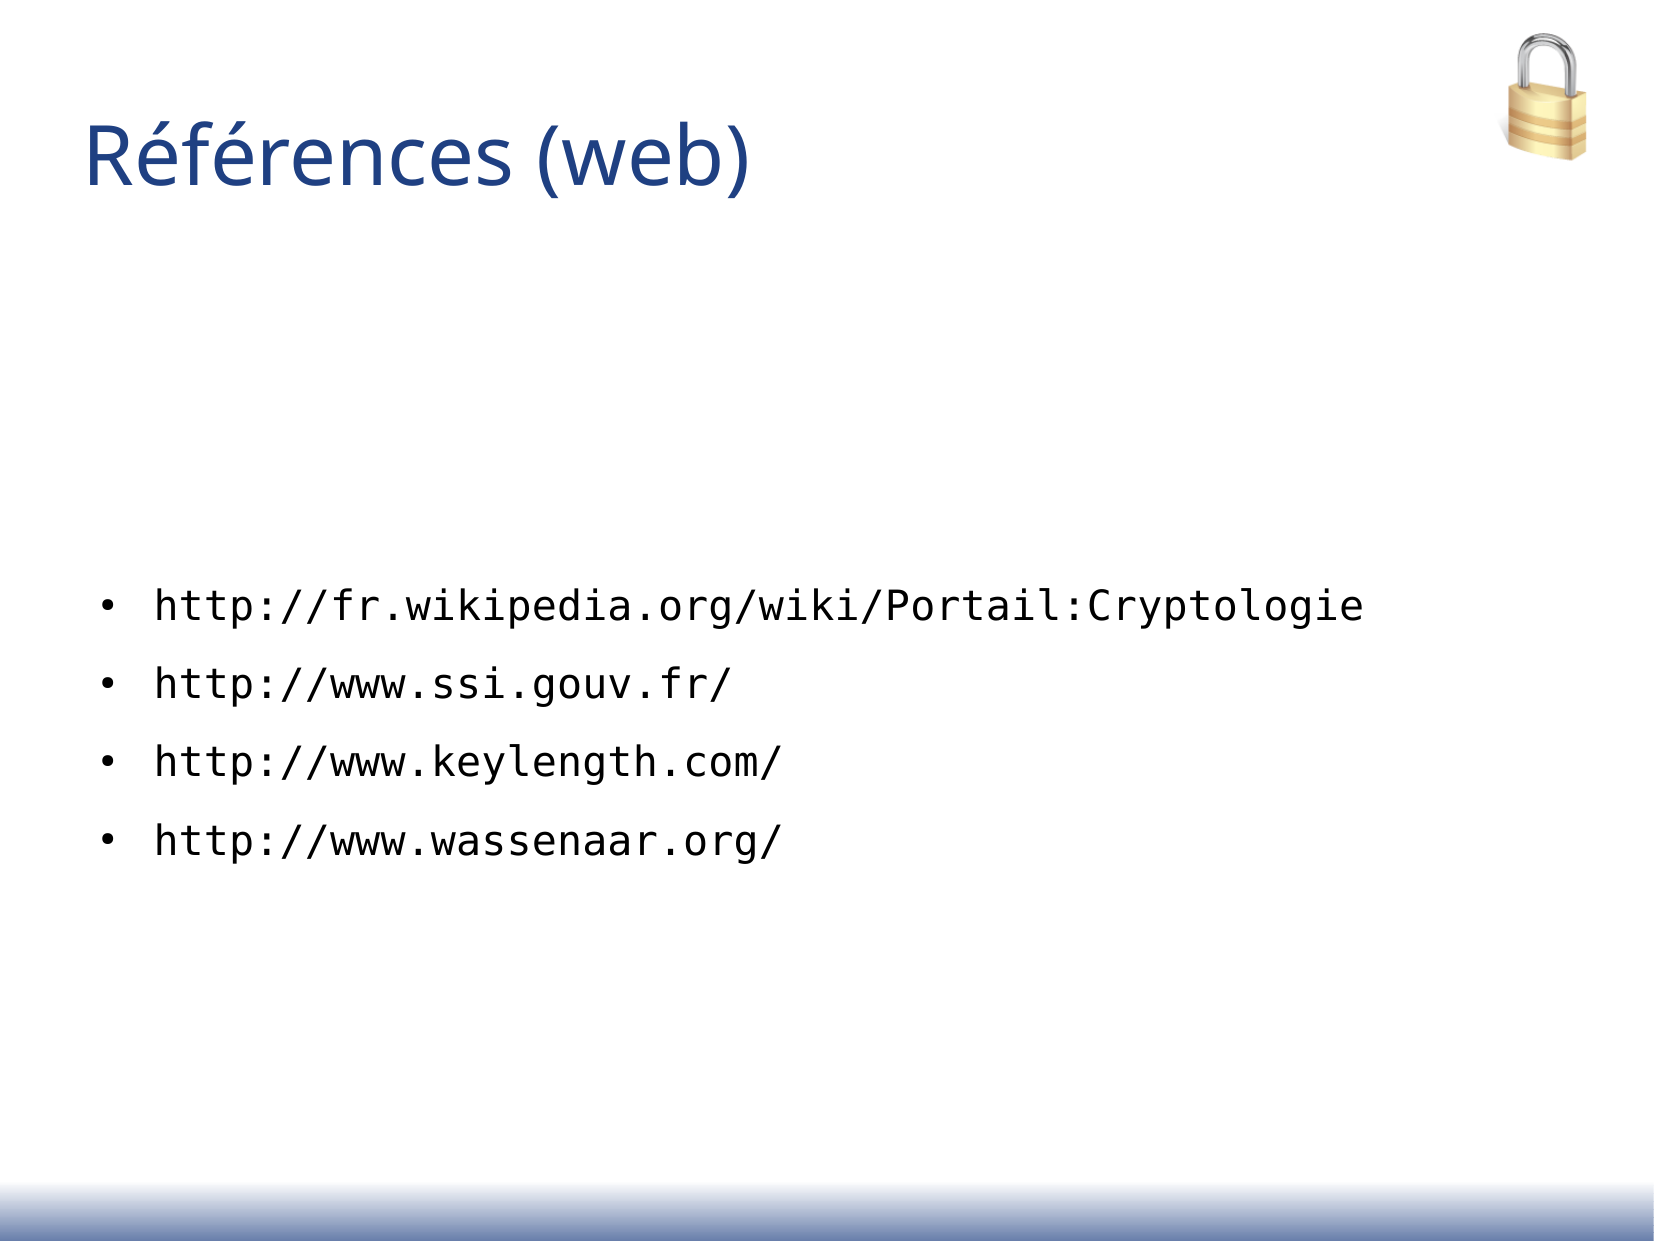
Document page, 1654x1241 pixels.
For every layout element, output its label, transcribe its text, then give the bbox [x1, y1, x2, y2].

picture [1476, 29, 1613, 166]
list http://fr.wikipedia.org/wiki/Portail:Cryptologie http://www.ssi.gouv.fr/ http://www.keylength.com/ http://www.wassenaar.org/ [82, 324, 1571, 1123]
title Références (web) [82, 49, 1571, 257]
